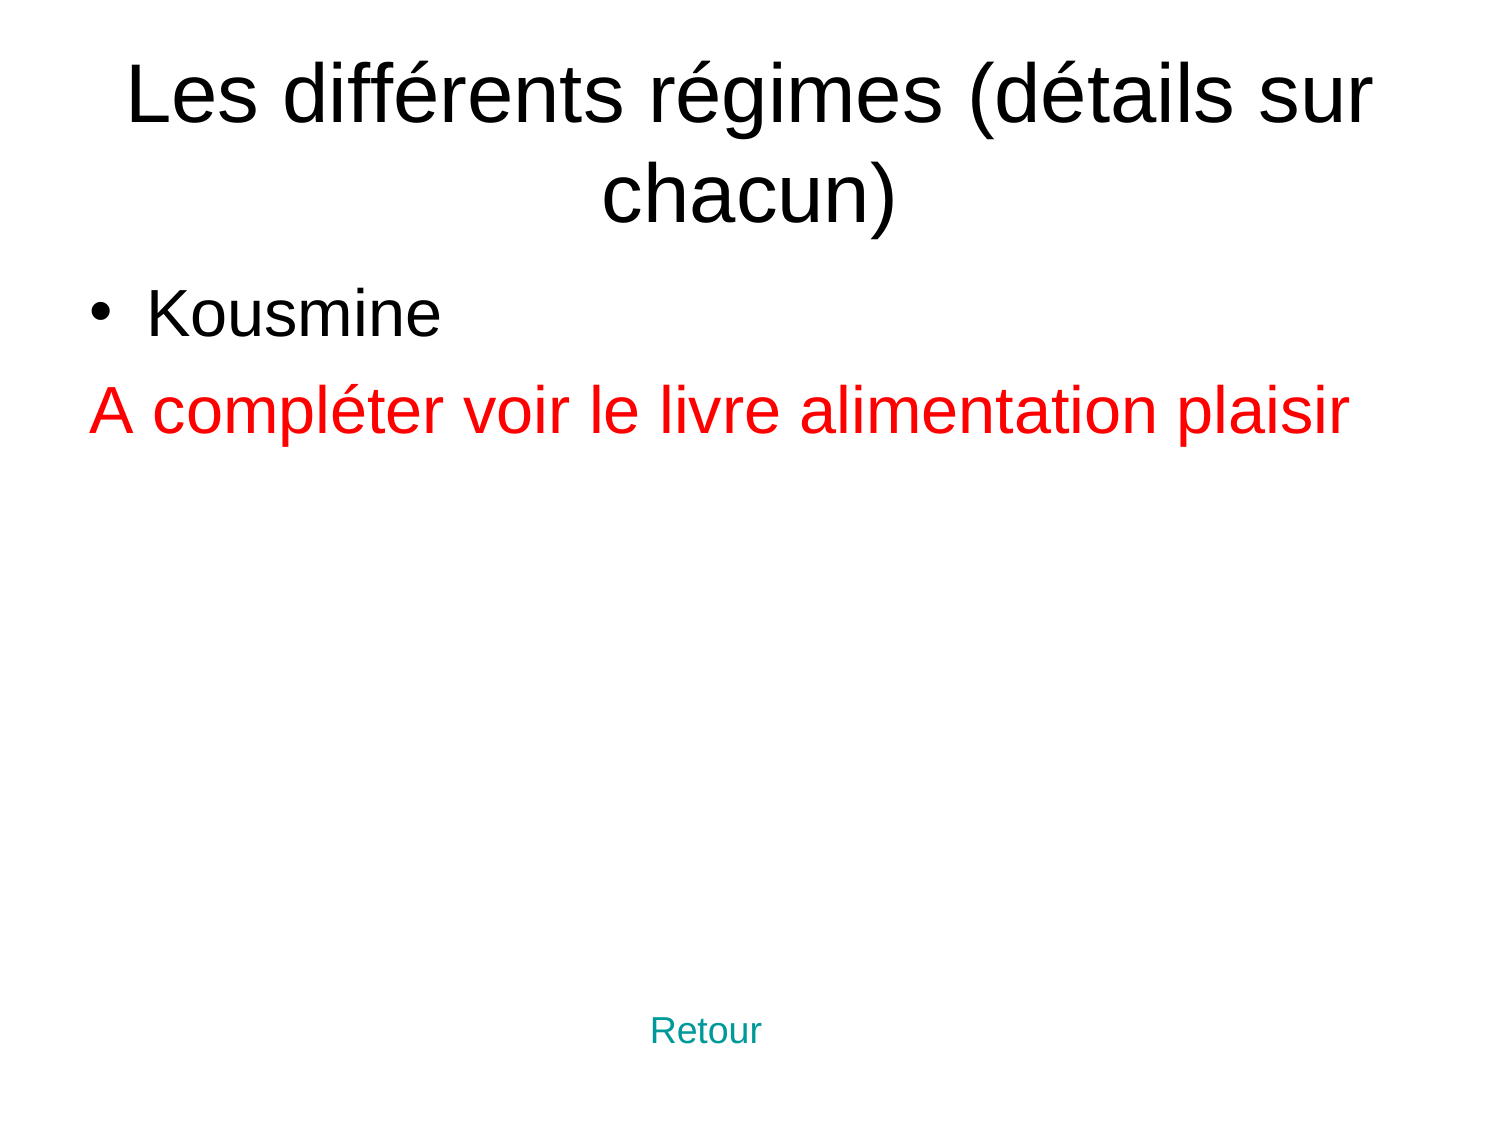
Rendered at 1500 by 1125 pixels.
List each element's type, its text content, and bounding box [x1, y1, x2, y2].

list Kousmine A compléter voir le livre alimentation plaisir [75, 262, 1426, 1005]
title Les différents régimes (détails sur chacun) [75, 45, 1426, 233]
text_box Retour [635, 998, 788, 1059]
